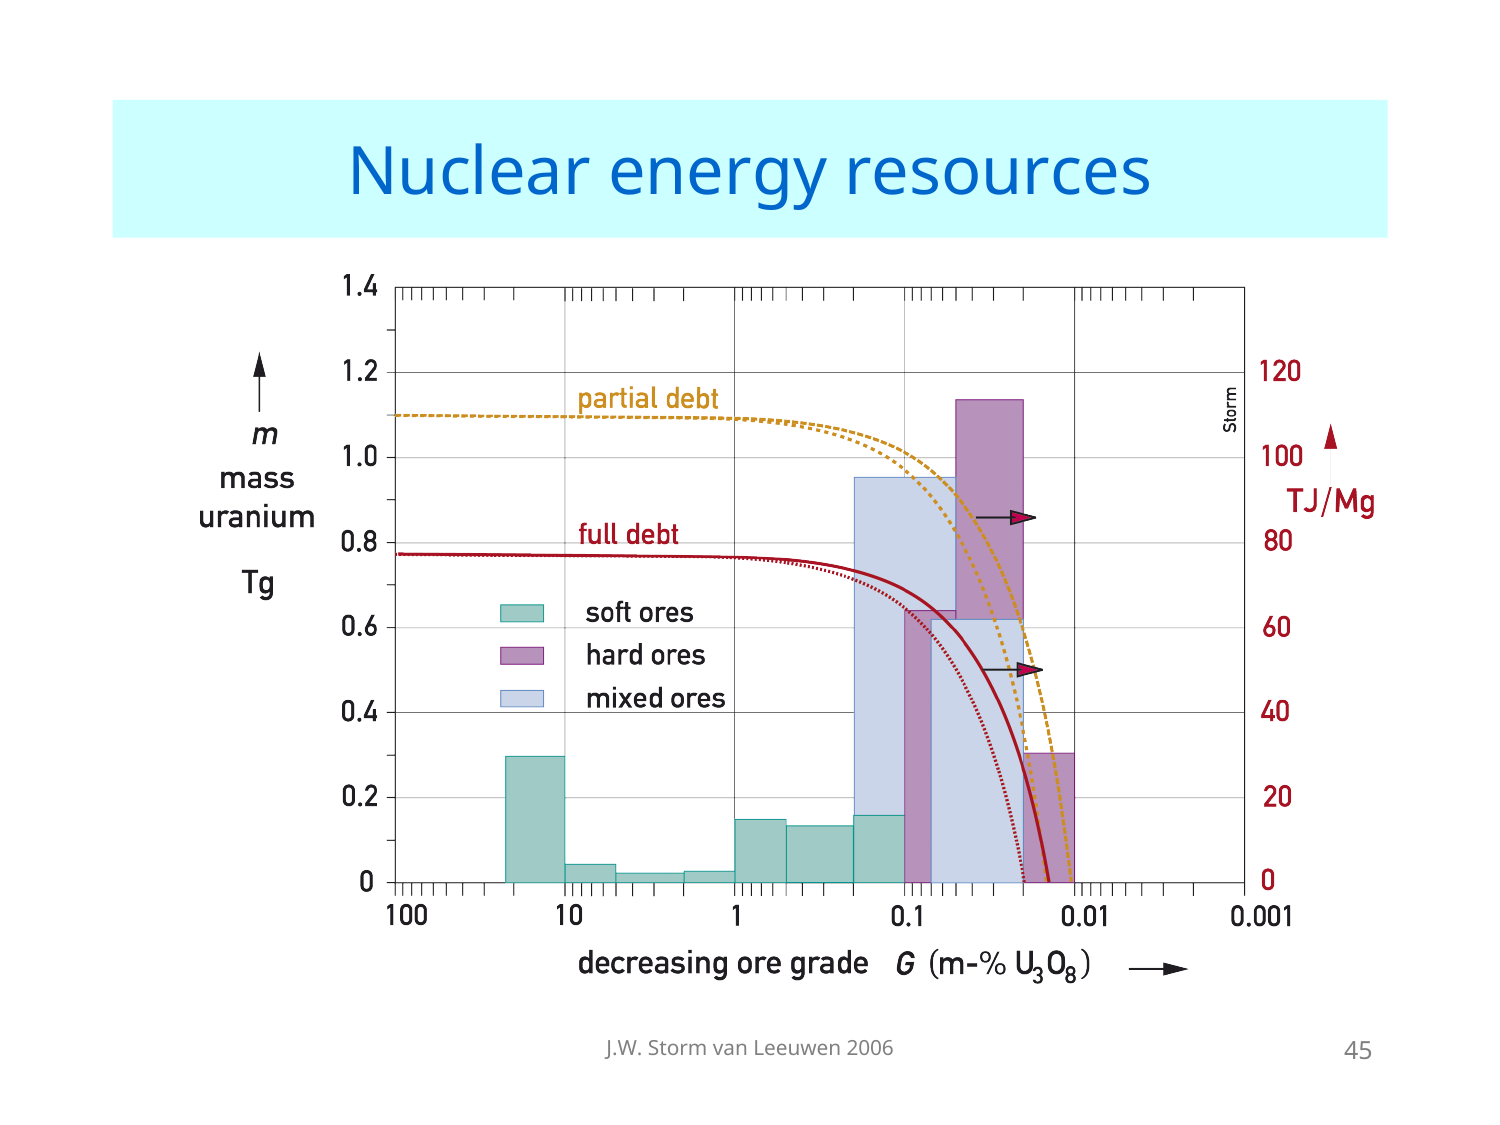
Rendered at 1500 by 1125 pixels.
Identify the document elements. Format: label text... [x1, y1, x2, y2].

title Nuclear energy resources [112, 99, 1388, 238]
picture [200, 274, 1374, 984]
